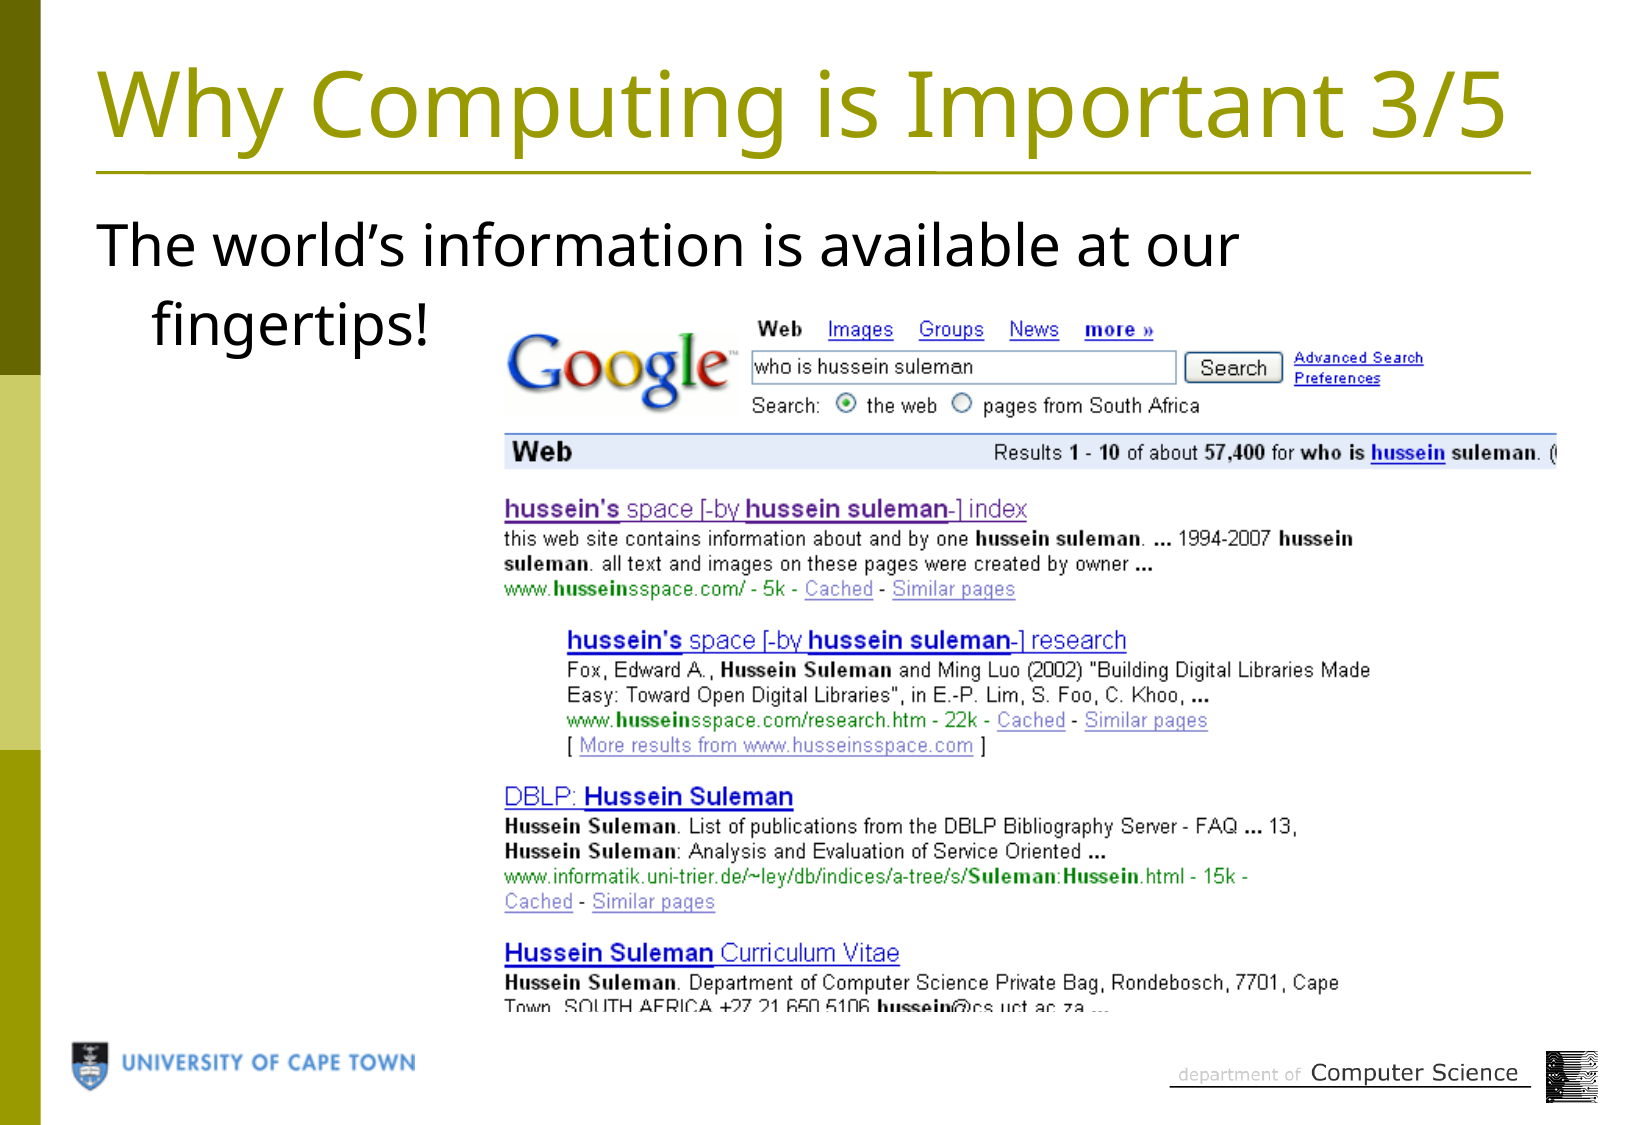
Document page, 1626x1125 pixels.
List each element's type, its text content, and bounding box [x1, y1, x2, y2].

title Why Computing is Important 3/5 [81, 45, 1544, 173]
picture [61, 1024, 415, 1103]
list The world’s information is available at our fingertips! [81, 196, 1544, 1006]
picture [1169, 1043, 1532, 1091]
picture [493, 315, 1557, 1012]
picture [1546, 1051, 1598, 1103]
